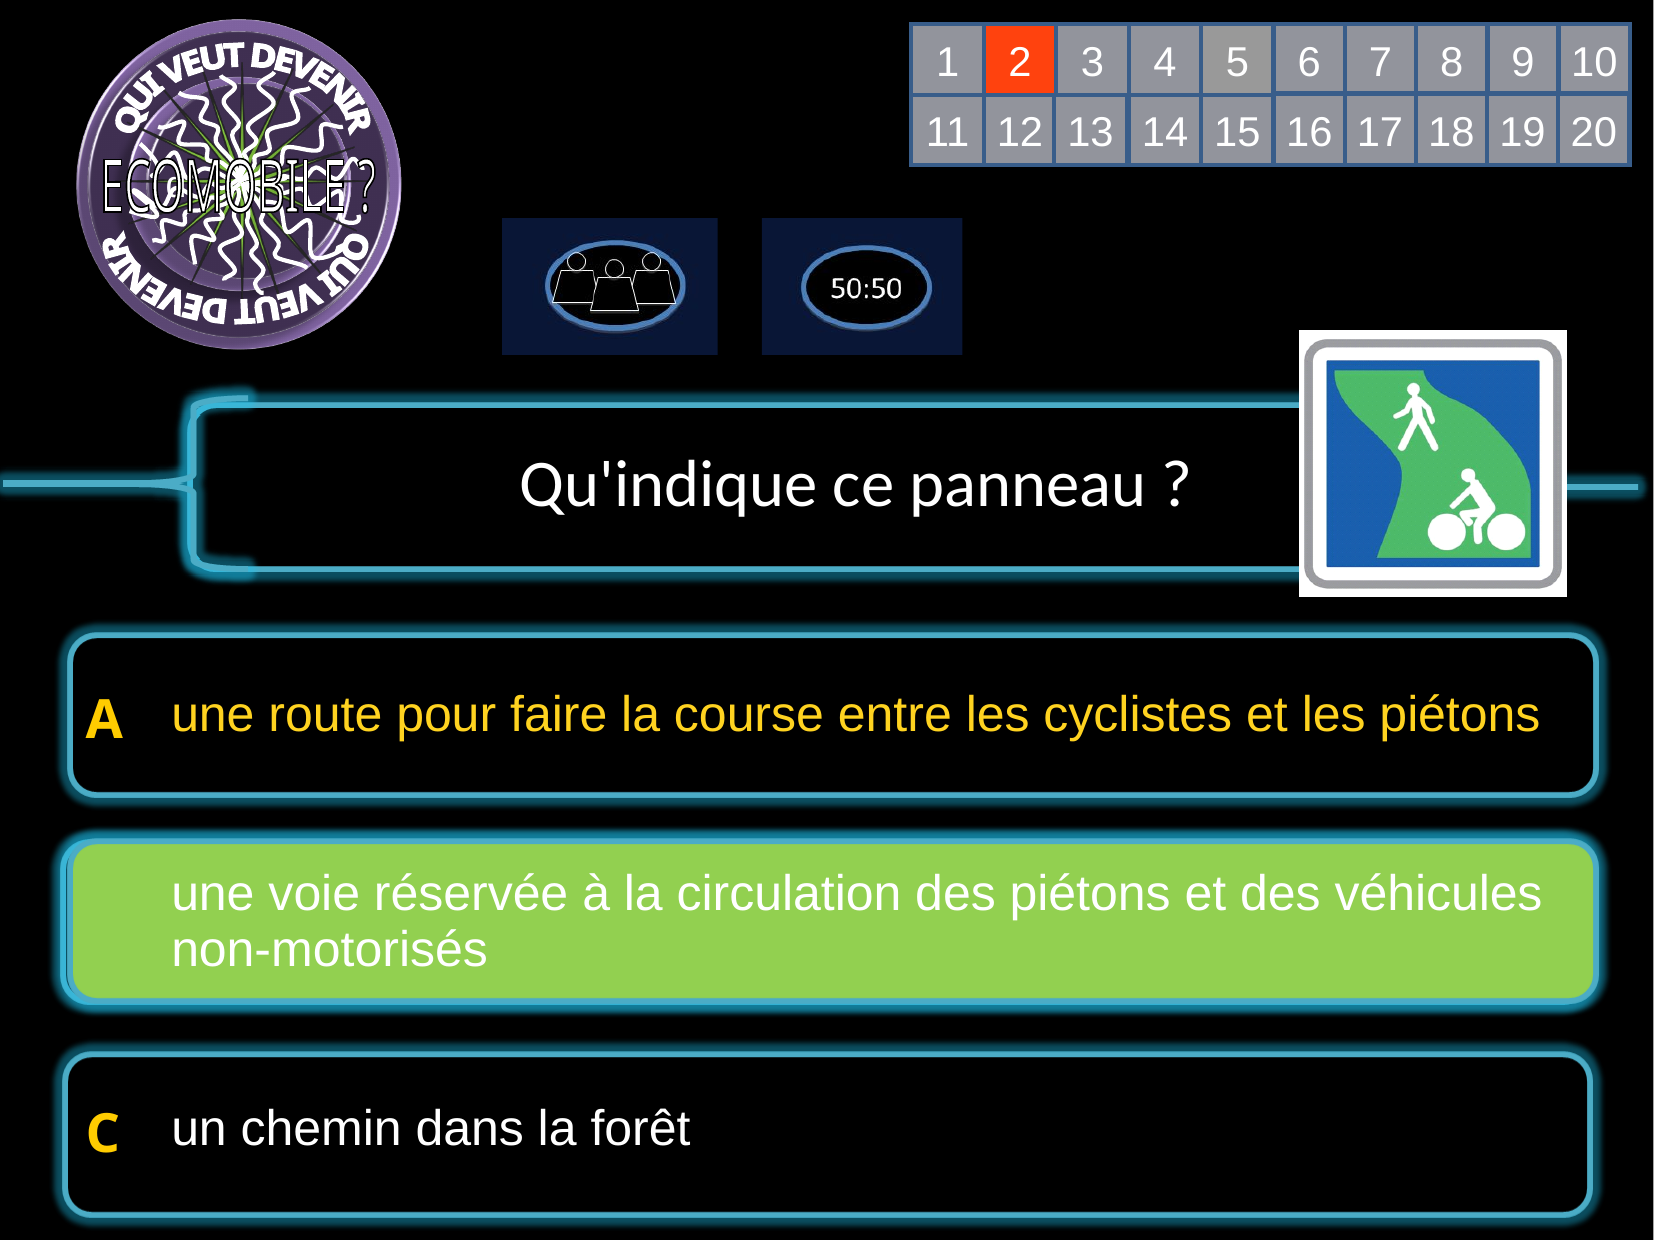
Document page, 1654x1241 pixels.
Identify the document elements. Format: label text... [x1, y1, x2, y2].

list une route pour faire la course entre les cyclistes et les piétons [171, 643, 1571, 786]
picture [45, 1034, 1610, 1235]
text_box 14 [1128, 94, 1201, 166]
text_box 20 [1558, 93, 1630, 166]
title Qu'indique ce panneau ? [200, 407, 1299, 573]
text_box 9 [1487, 24, 1558, 93]
text_box 2 [983, 24, 1056, 94]
list un chemin dans la forêt [171, 1057, 1571, 1199]
text_box 19 [1486, 93, 1558, 166]
text_box 1 [911, 24, 983, 94]
text_box 17 [1345, 93, 1415, 166]
text_box 8 [1416, 24, 1487, 93]
text_box 10 [1558, 24, 1630, 93]
text_box 15 [1201, 94, 1273, 166]
text_box 12 [983, 94, 1054, 166]
list une voie réservée à la circulation des piétons et des véhicules non-motorisés [171, 850, 1571, 993]
text_box 6 [1273, 24, 1344, 93]
picture [50, 615, 1616, 815]
text_box 13 [1054, 94, 1127, 166]
picture [53, 18, 402, 370]
picture [43, 821, 1616, 1022]
text_box 16 [1273, 93, 1345, 166]
text_box 7 [1344, 24, 1416, 93]
picture [0, 330, 1654, 597]
text_box 11 [911, 94, 983, 166]
text_box 3 [1056, 24, 1128, 95]
text_box 18 [1415, 93, 1486, 166]
text_box 4 [1128, 24, 1201, 94]
text_box 5 [1201, 24, 1273, 94]
